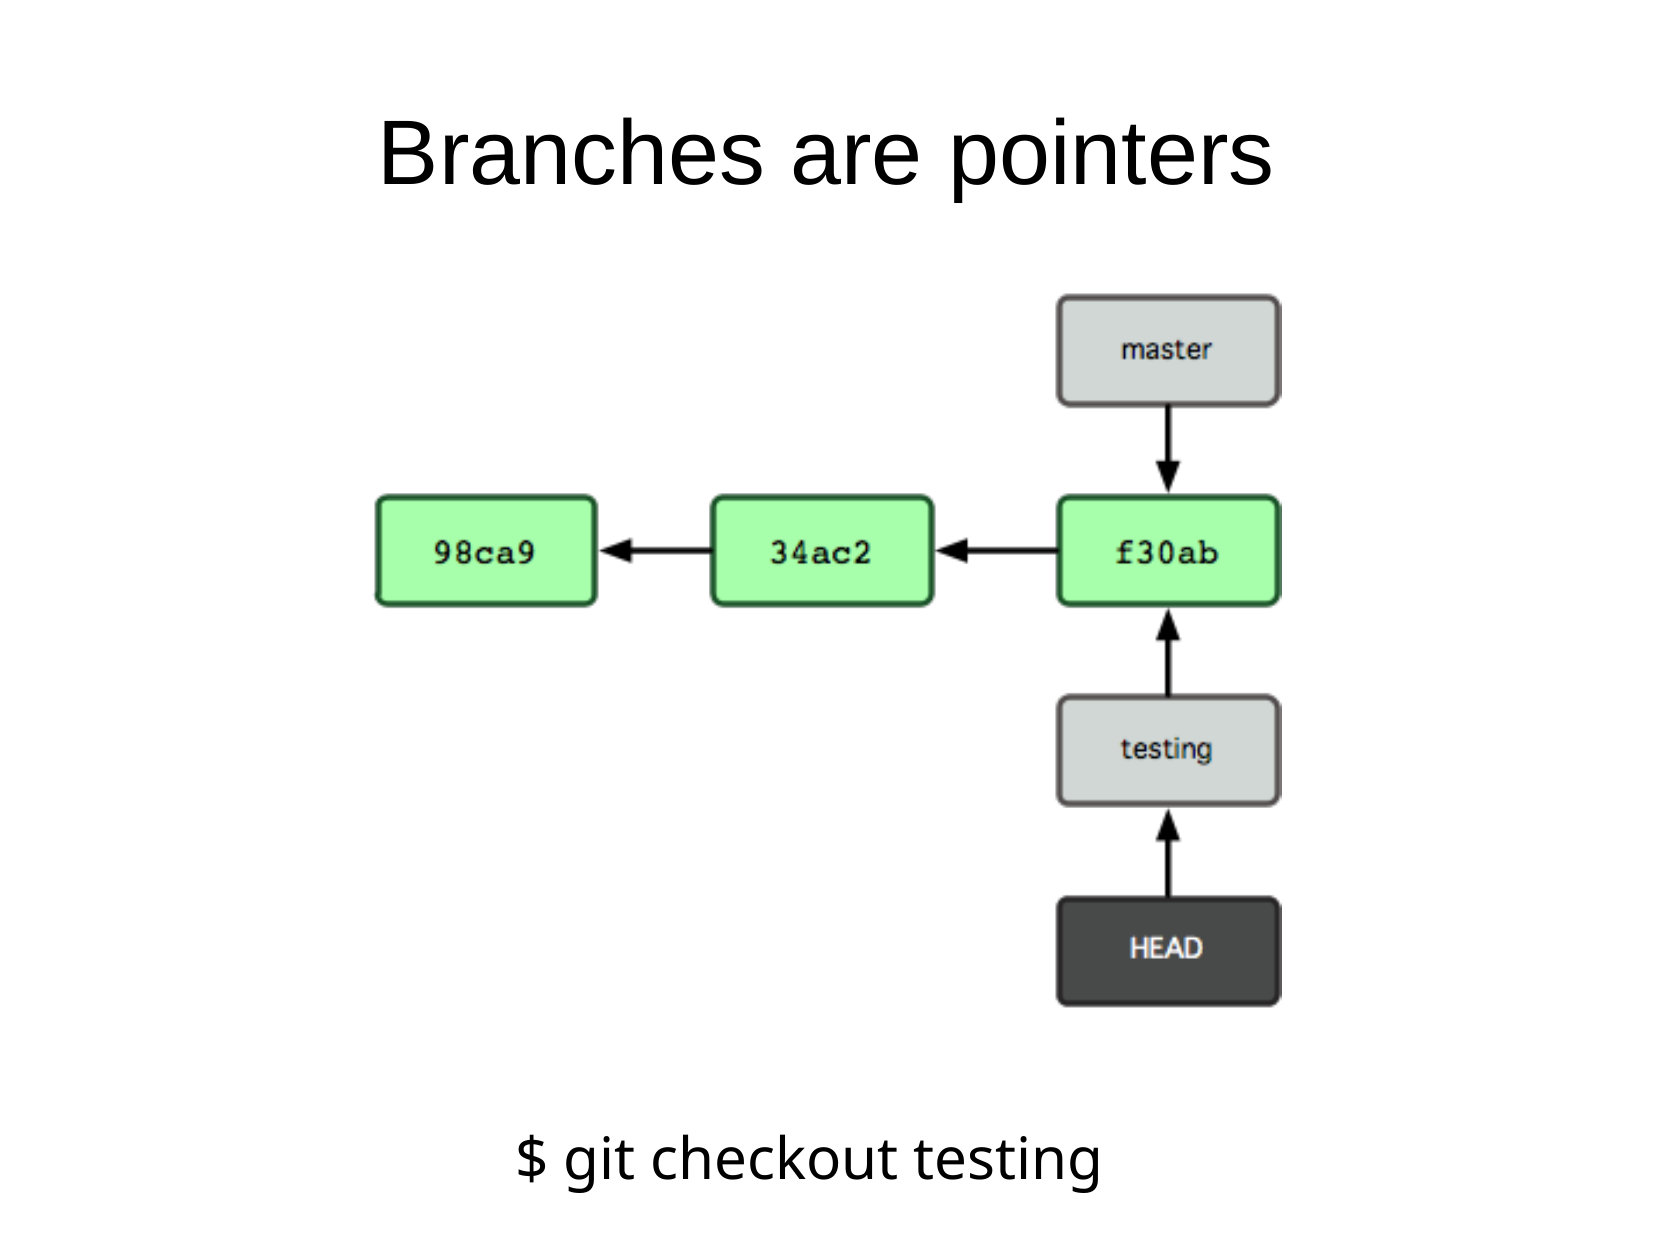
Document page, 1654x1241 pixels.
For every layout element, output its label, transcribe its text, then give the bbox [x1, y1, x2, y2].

text_box $ git checkout testing [500, 1110, 1154, 1206]
picture [371, 290, 1282, 1010]
title Branches are pointers [82, 49, 1571, 257]
